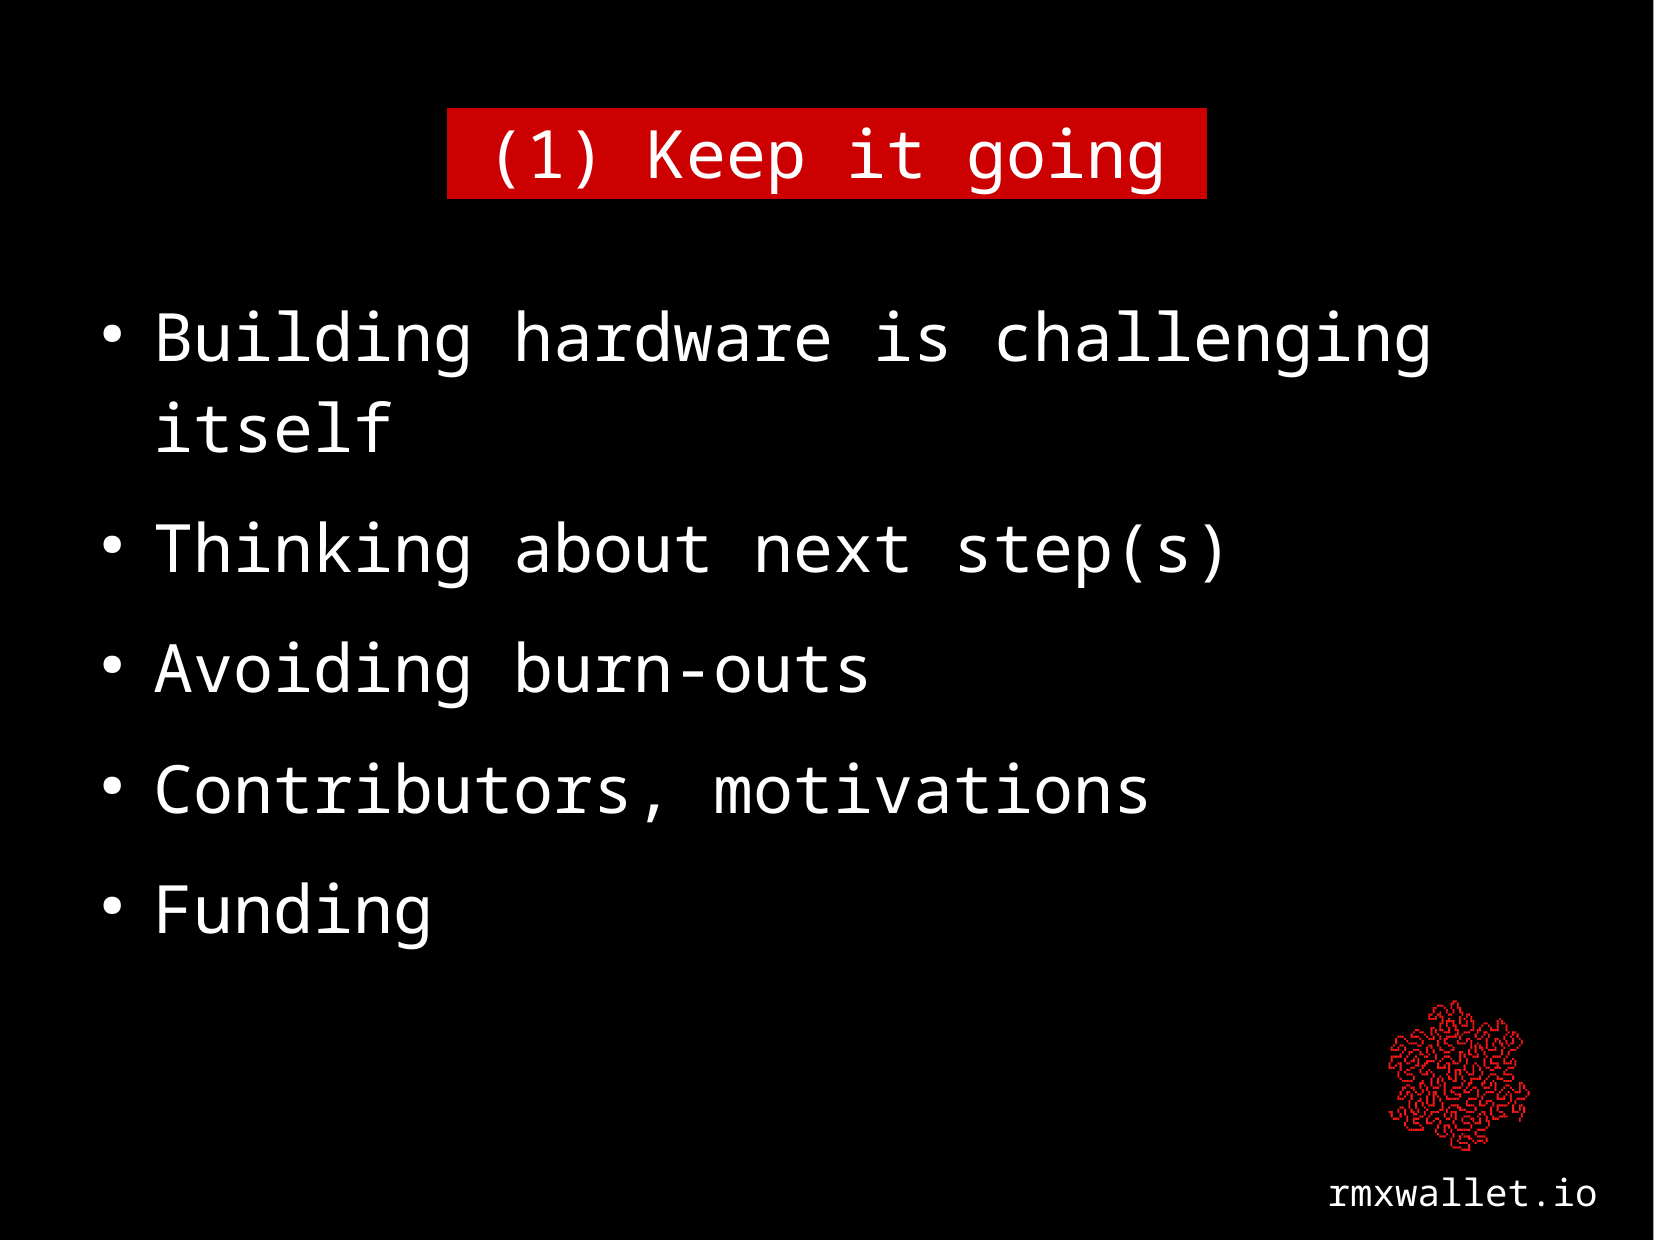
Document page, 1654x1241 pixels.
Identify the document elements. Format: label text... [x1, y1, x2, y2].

text_box rmxwallet.io [1312, 1158, 1636, 1218]
list Building hardware is challenging itself Thinking about next step(s) Avoiding burn-outs Contributors, motivations Funding [82, 290, 1571, 1010]
title (1) Keep it going [82, 49, 1571, 257]
picture [1342, 989, 1568, 1158]
